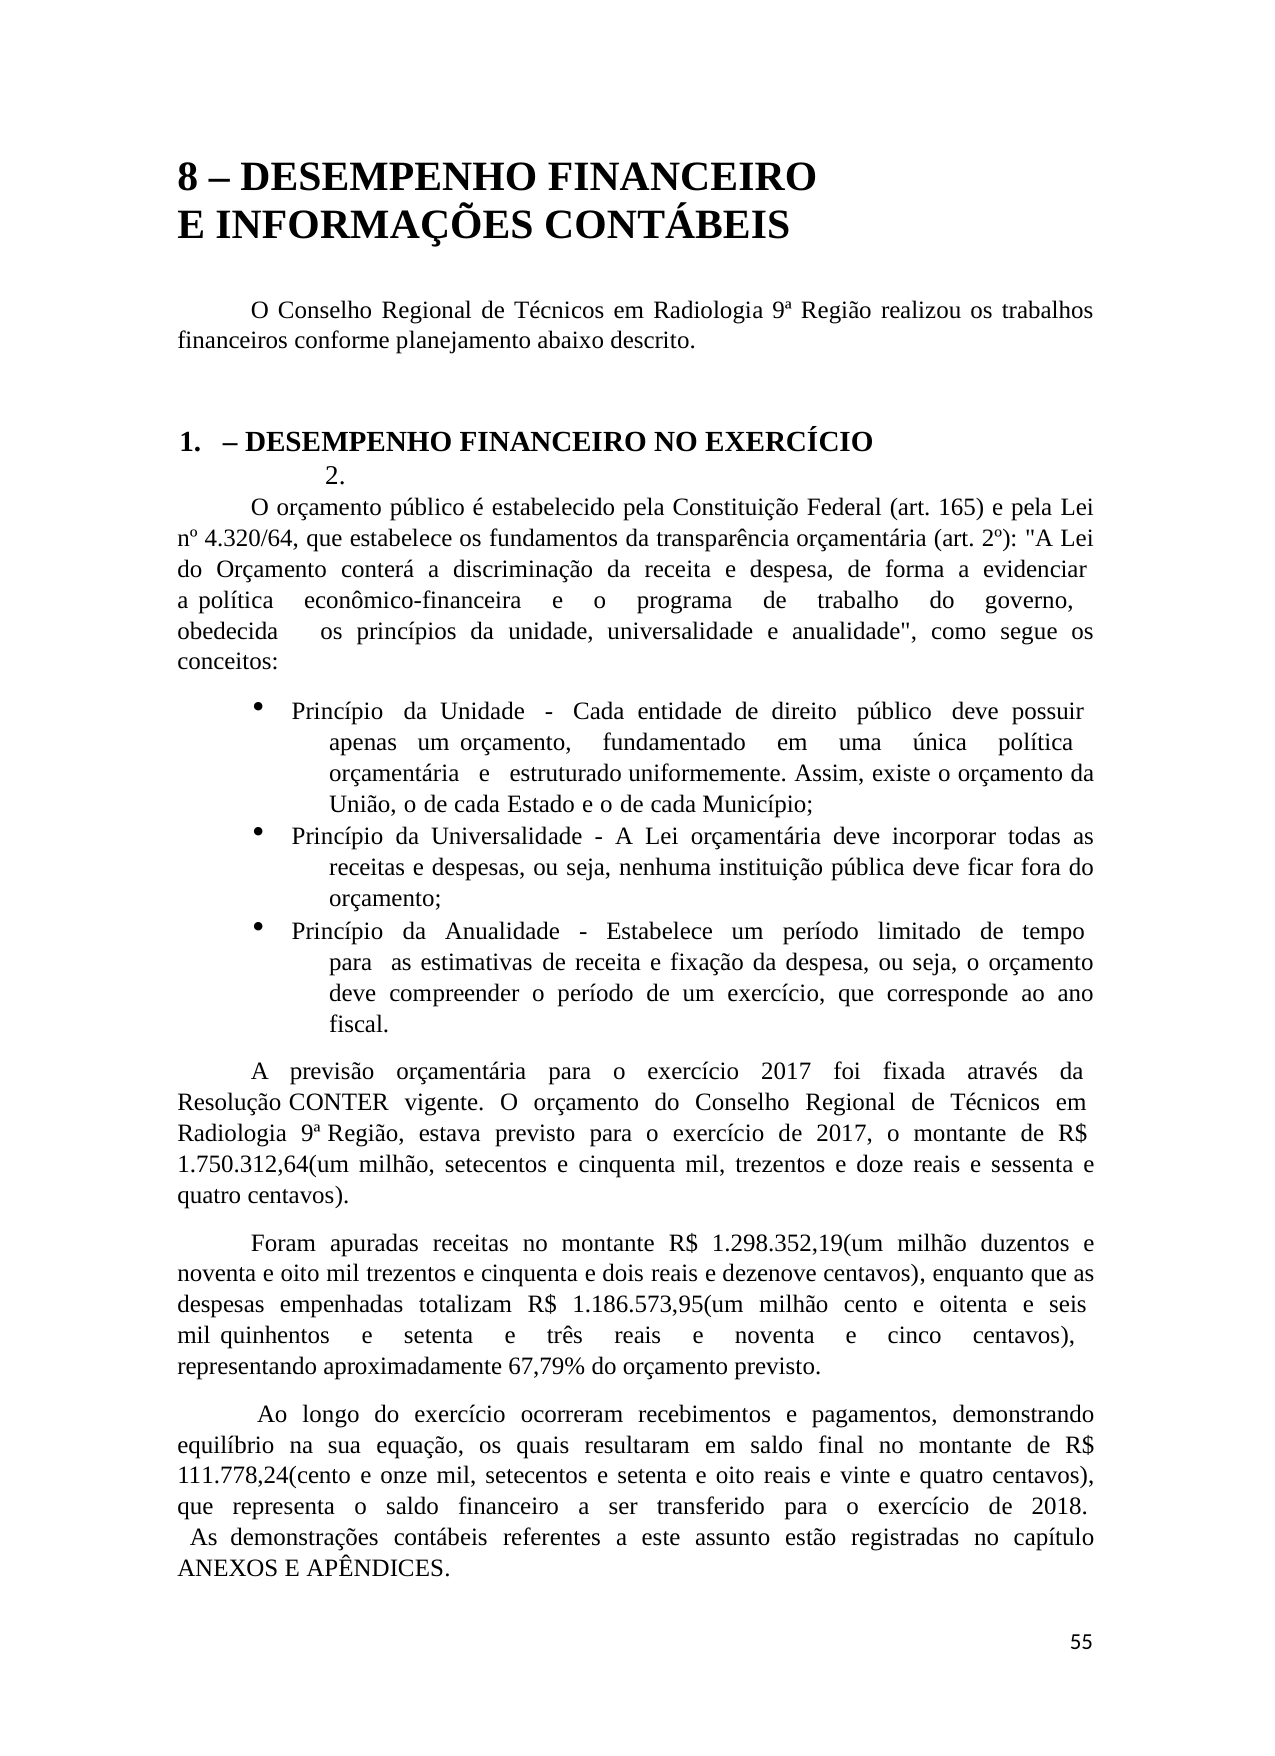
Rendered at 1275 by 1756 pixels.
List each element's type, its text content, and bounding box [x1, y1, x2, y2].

text_box O Conselho Regional de Técnicos em Radiologia 9ª Região realizou os trabalhos financeiros conforme planejamento abaixo descrito. – DESEMPENHO FINANCEIRO NO EXERCÍCIO O orçamento público é estabelecido pela Constituição Federal (art. 165) e pela Lei nº 4.320/64, que estabelece os fundamentos da transparência orçamentária (art. 2º): "A Lei do Orçamento conterá a discriminação da receita e despesa, de forma a evidenciar a política econômico-financeira e o programa de trabalho do governo, obedecida os princípios da unidade, universalidade e anualidade", como segue os conceitos: Princípio da Unidade - Cada entidade de direito público deve possuir apenas um orçamento, fundamentado em uma única política orçamentária e estruturado uniformemente. Assim, existe o orçamento da União, o de cada Estado e o de cada Município; Princípio da Universalidade - A Lei orçamentária deve incorporar todas as receitas e despesas, ou seja, nenhuma instituição pública deve ficar fora do orçamento; Princípio da Anualidade - Estabelece um período limitado de tempo para as estimativas de receita e fixação da despesa, ou seja, o orçamento deve compreender o período de um exercício, que corresponde ao ano fiscal. A previsão orçamentária para o exercício 2017 foi fixada através da Resolução CONTER vigente. O orçamento do Conselho Regional de Técnicos em Radiologia 9ª Região, estava previsto para o exercício de 2017, o montante de R$ 1.750.312,64(um milhão, setecentos e cinquenta mil, trezentos e doze reais e sessenta e quatro centavos). Foram apuradas receitas no montante R$ 1.298.352,19(um milhão duzentos e noventa e oito mil trezentos e cinquenta e dois reais e dezenove centavos), enquanto que as despesas empenhadas totalizam R$ 1.186.573,95(um milhão cento e oitenta e seis mil quinhentos e setenta e três reais e noventa e cinco centavos), representando aproximadamente 67,79% do orçamento previsto. Ao longo do exercício ocorreram recebimentos e pagamentos, demonstrando equilíbrio na sua equação, os quais resultaram em saldo final no montante de R$ 111.778,24(cento e onze mil, setecentos e setenta e oito reais e vinte e quatro centavos), que representa o saldo financeiro a ser transferido para o exercício de 2018. As demonstrações contábeis referentes a este assunto estão registradas no capítulo ANEXOS E APÊNDICES. [175, 292, 1096, 1457]
text_box 8 – DESEMPENHO FINANCEIRO E INFORMAÇÕES CONTÁBEIS [175, 150, 856, 245]
text_box 55 [1065, 1626, 1098, 1654]
